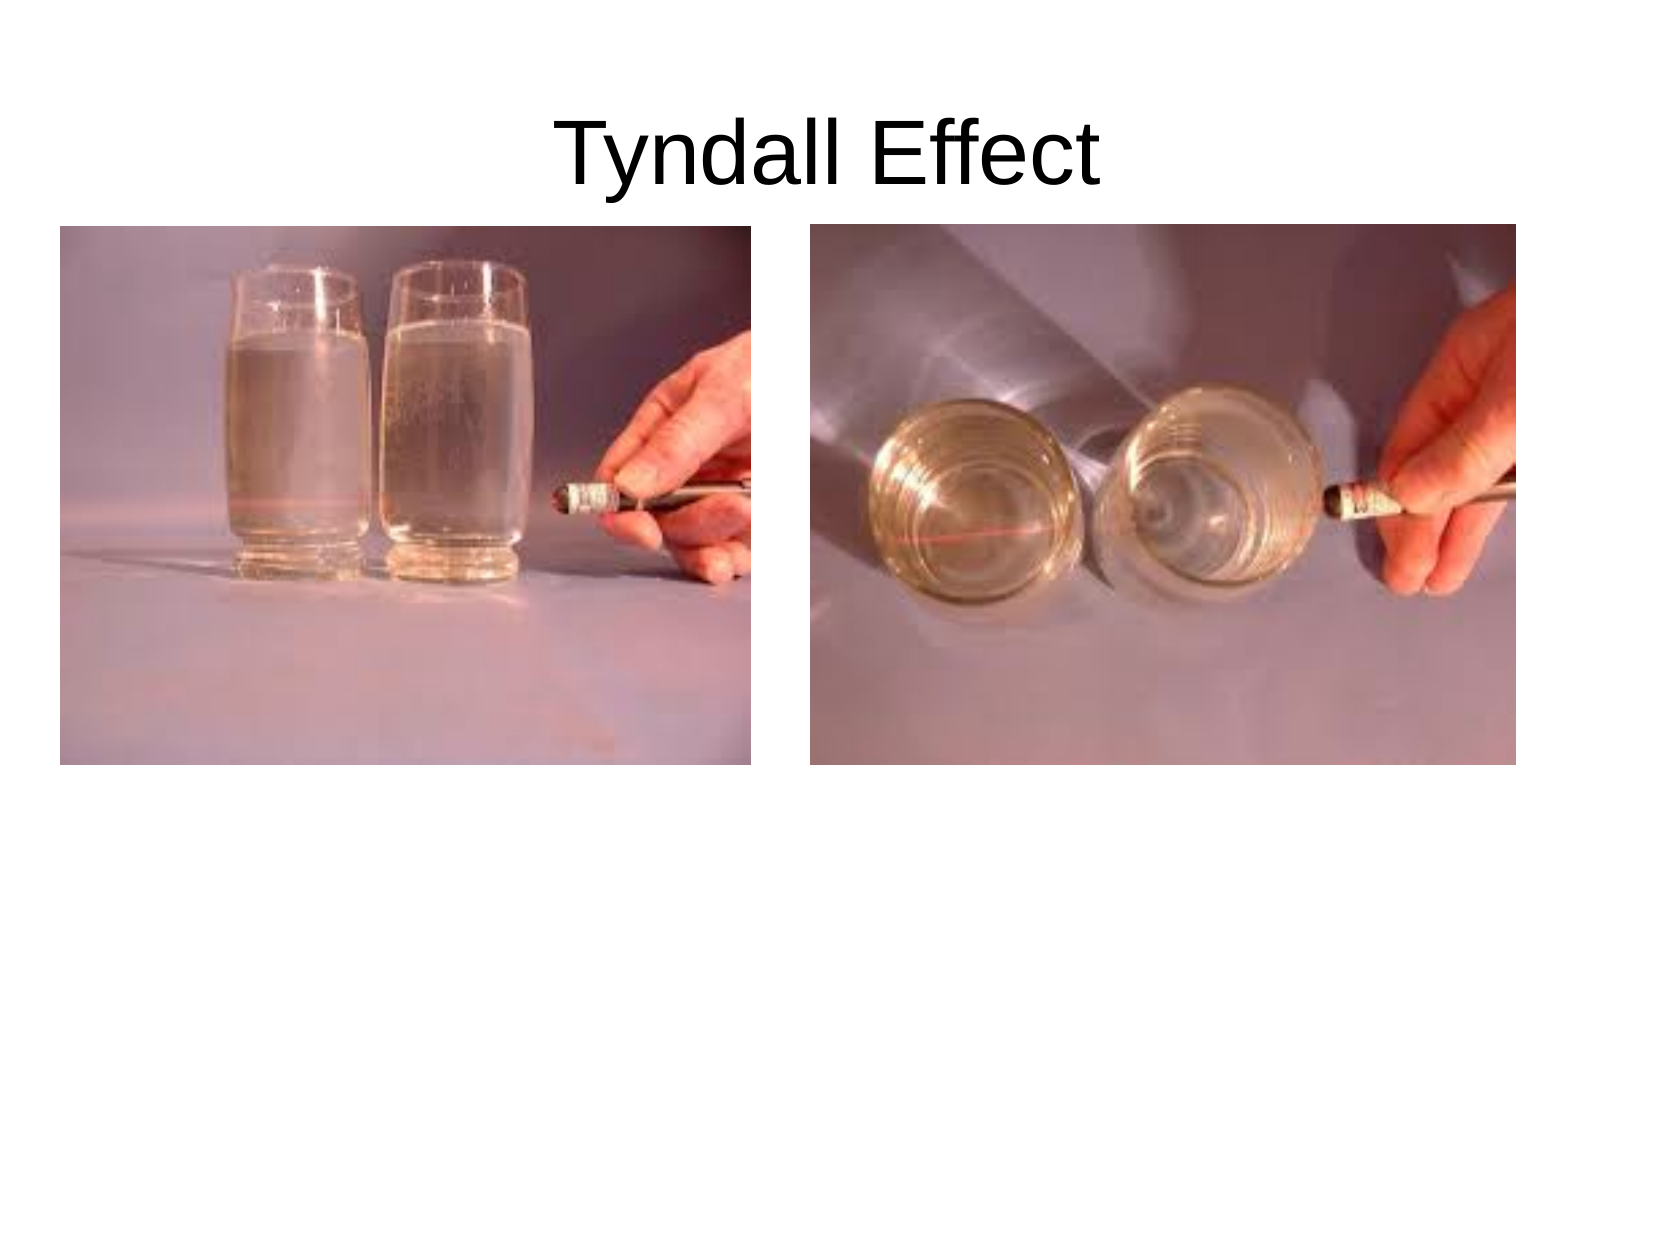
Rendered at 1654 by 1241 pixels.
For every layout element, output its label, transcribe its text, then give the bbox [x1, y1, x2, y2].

picture [60, 226, 751, 766]
title Tyndall Effect [82, 49, 1571, 257]
picture [810, 224, 1516, 766]
